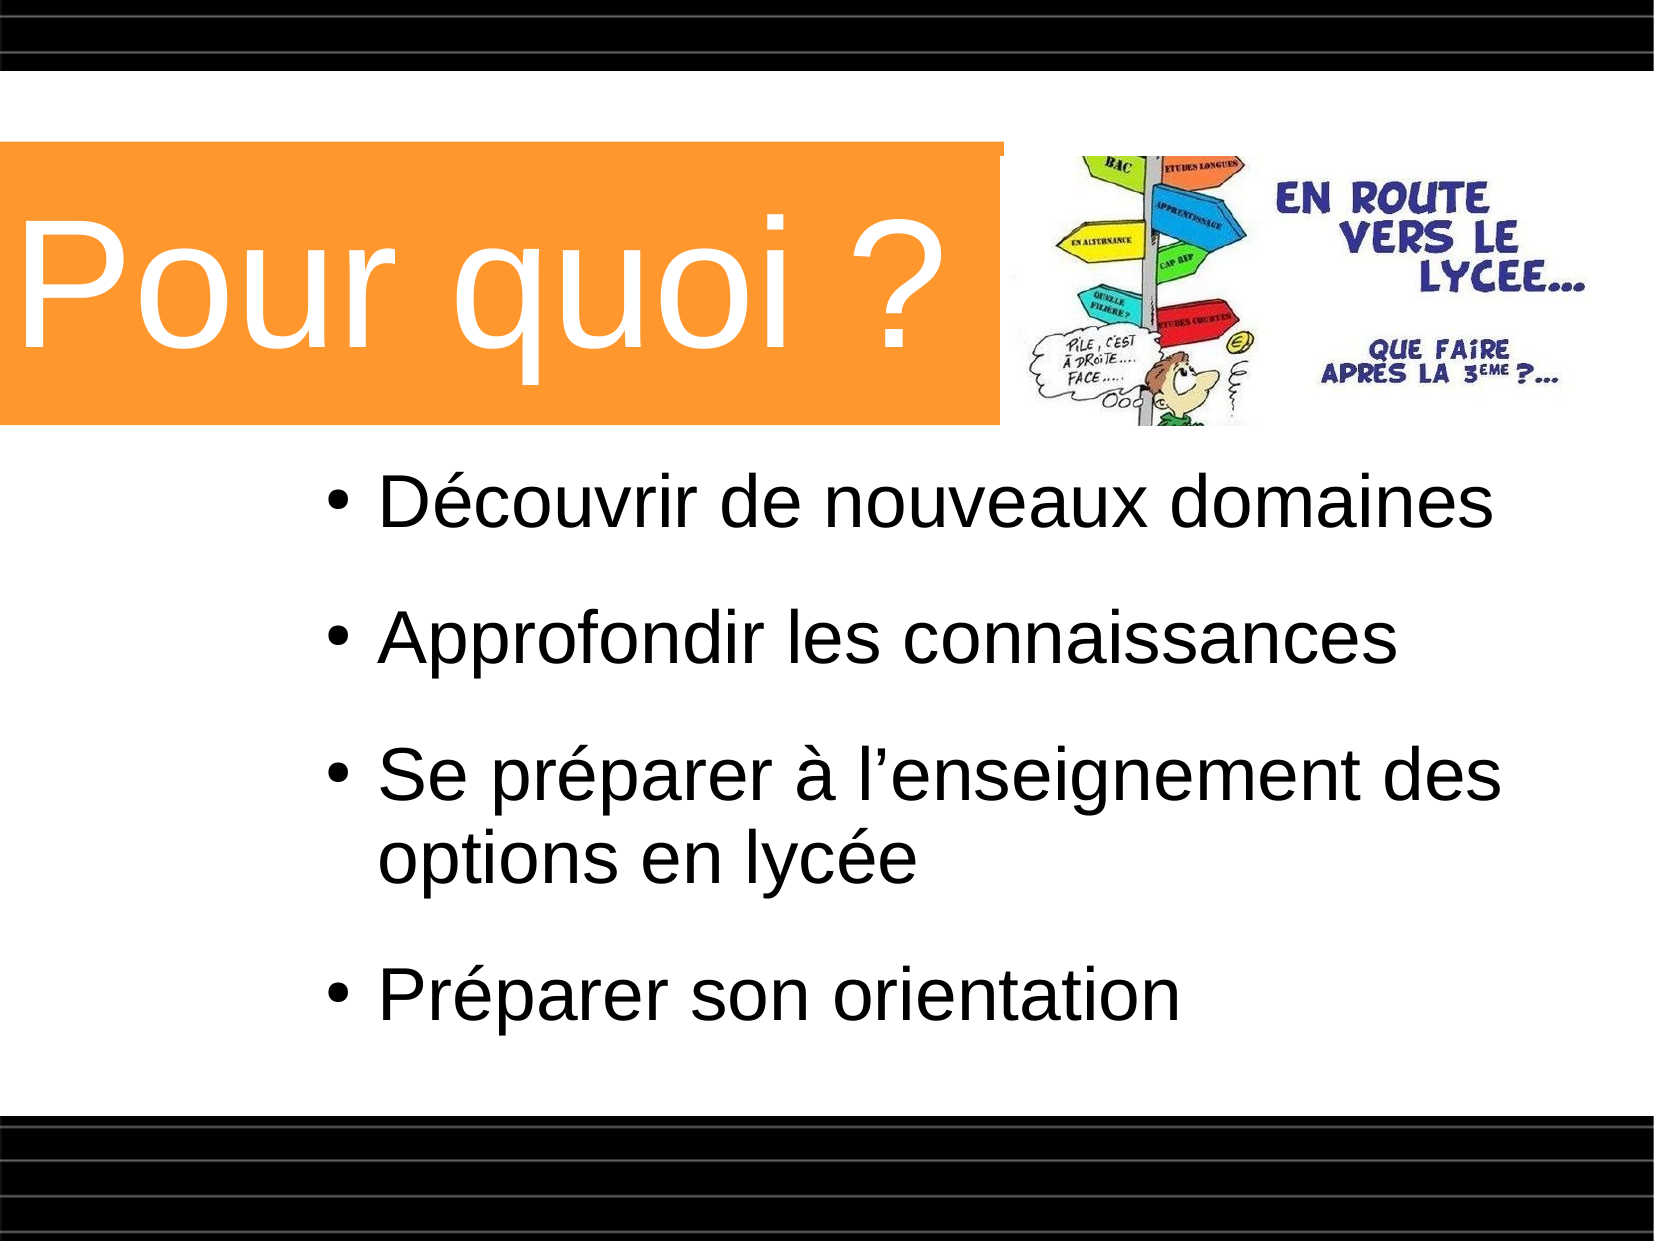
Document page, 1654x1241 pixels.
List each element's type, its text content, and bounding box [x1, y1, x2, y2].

picture [0, 0, 1654, 71]
picture [1000, 156, 1607, 426]
picture [0, 1116, 307, 1241]
list Découvrir de nouveaux domaines Approfondir les connaissances Se préparer à l’enseignement des options en lycée Préparer son orientation [307, 459, 1654, 1241]
title Pour quoi ? [0, 141, 1004, 426]
